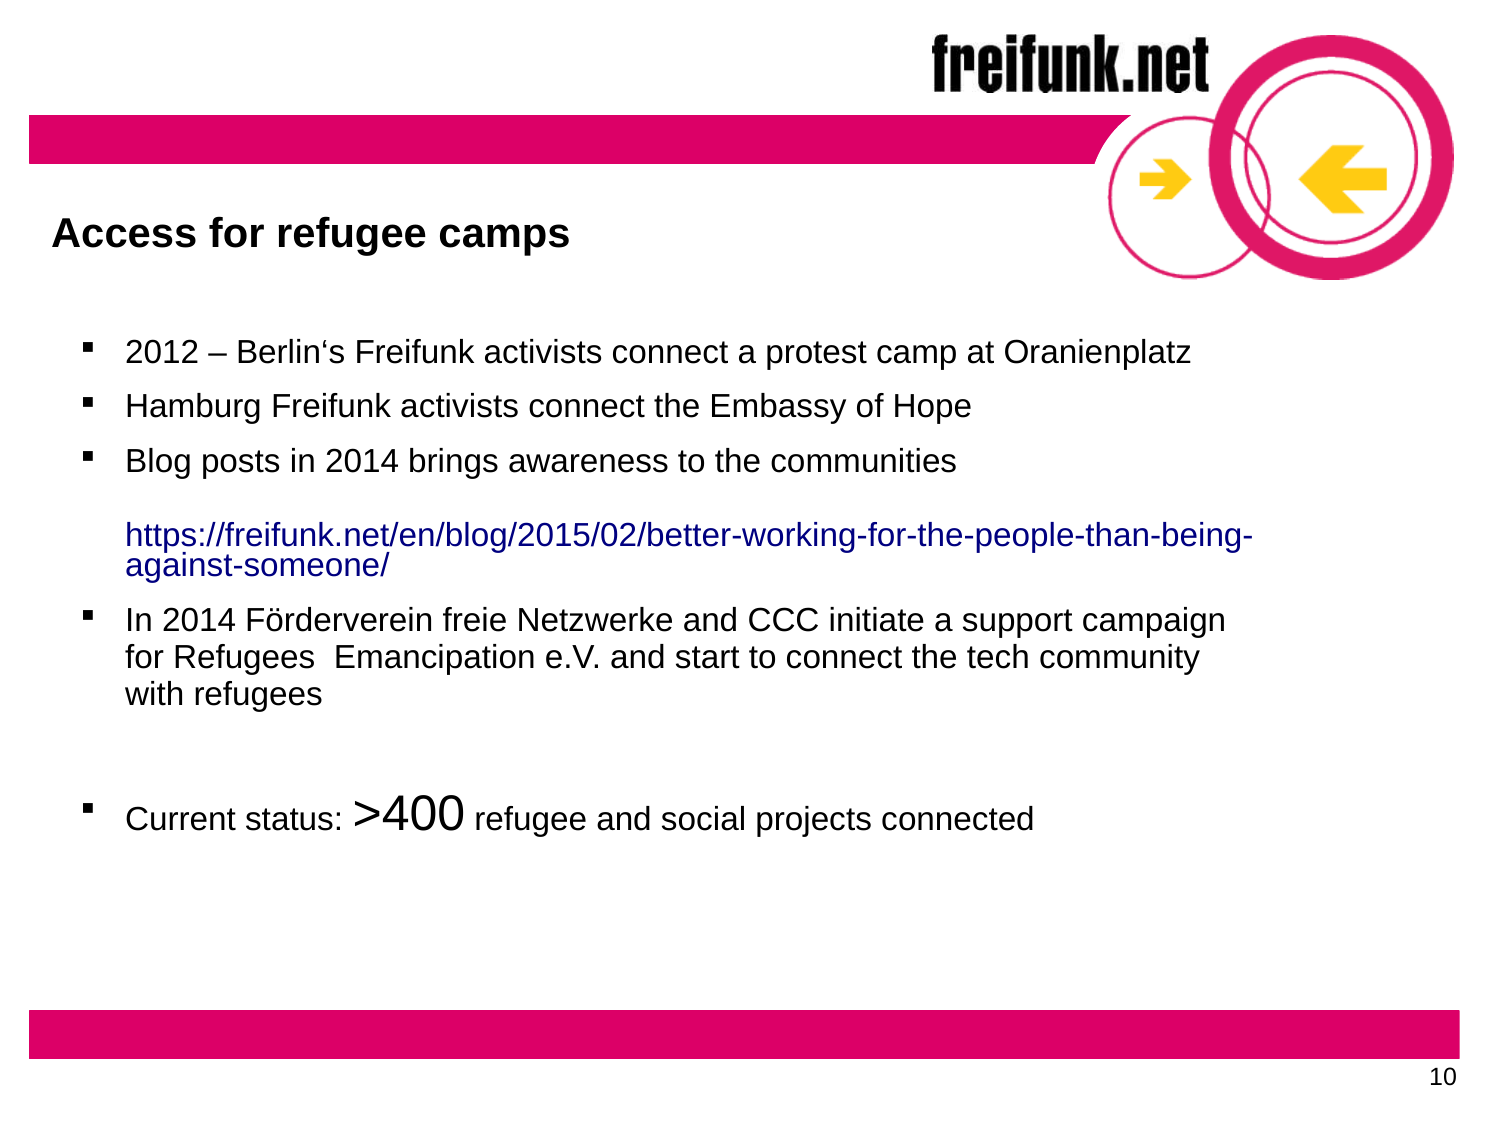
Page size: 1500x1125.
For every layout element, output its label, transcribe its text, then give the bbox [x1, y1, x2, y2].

text_box 2012 – Berlin‘s Freifunk activists connect a protest camp at Oranienplatz Hamburg Freifunk activists connect the Embassy of Hope Blog posts in 2014 brings awareness to the communities https://freifunk.net/en/blog/2015/02/better-working-for-the-people-than-being-against-someone/ In 2014 Förderverein freie Netzwerke and CCC initiate a support campaign for Refugees Emancipation e.V. and start to connect the tech community with refugees Current status: >400 refugee and social projects connected [50, 333, 1280, 1125]
text_box Access for refugee camps [51, 209, 1044, 289]
picture [932, 34, 1454, 280]
